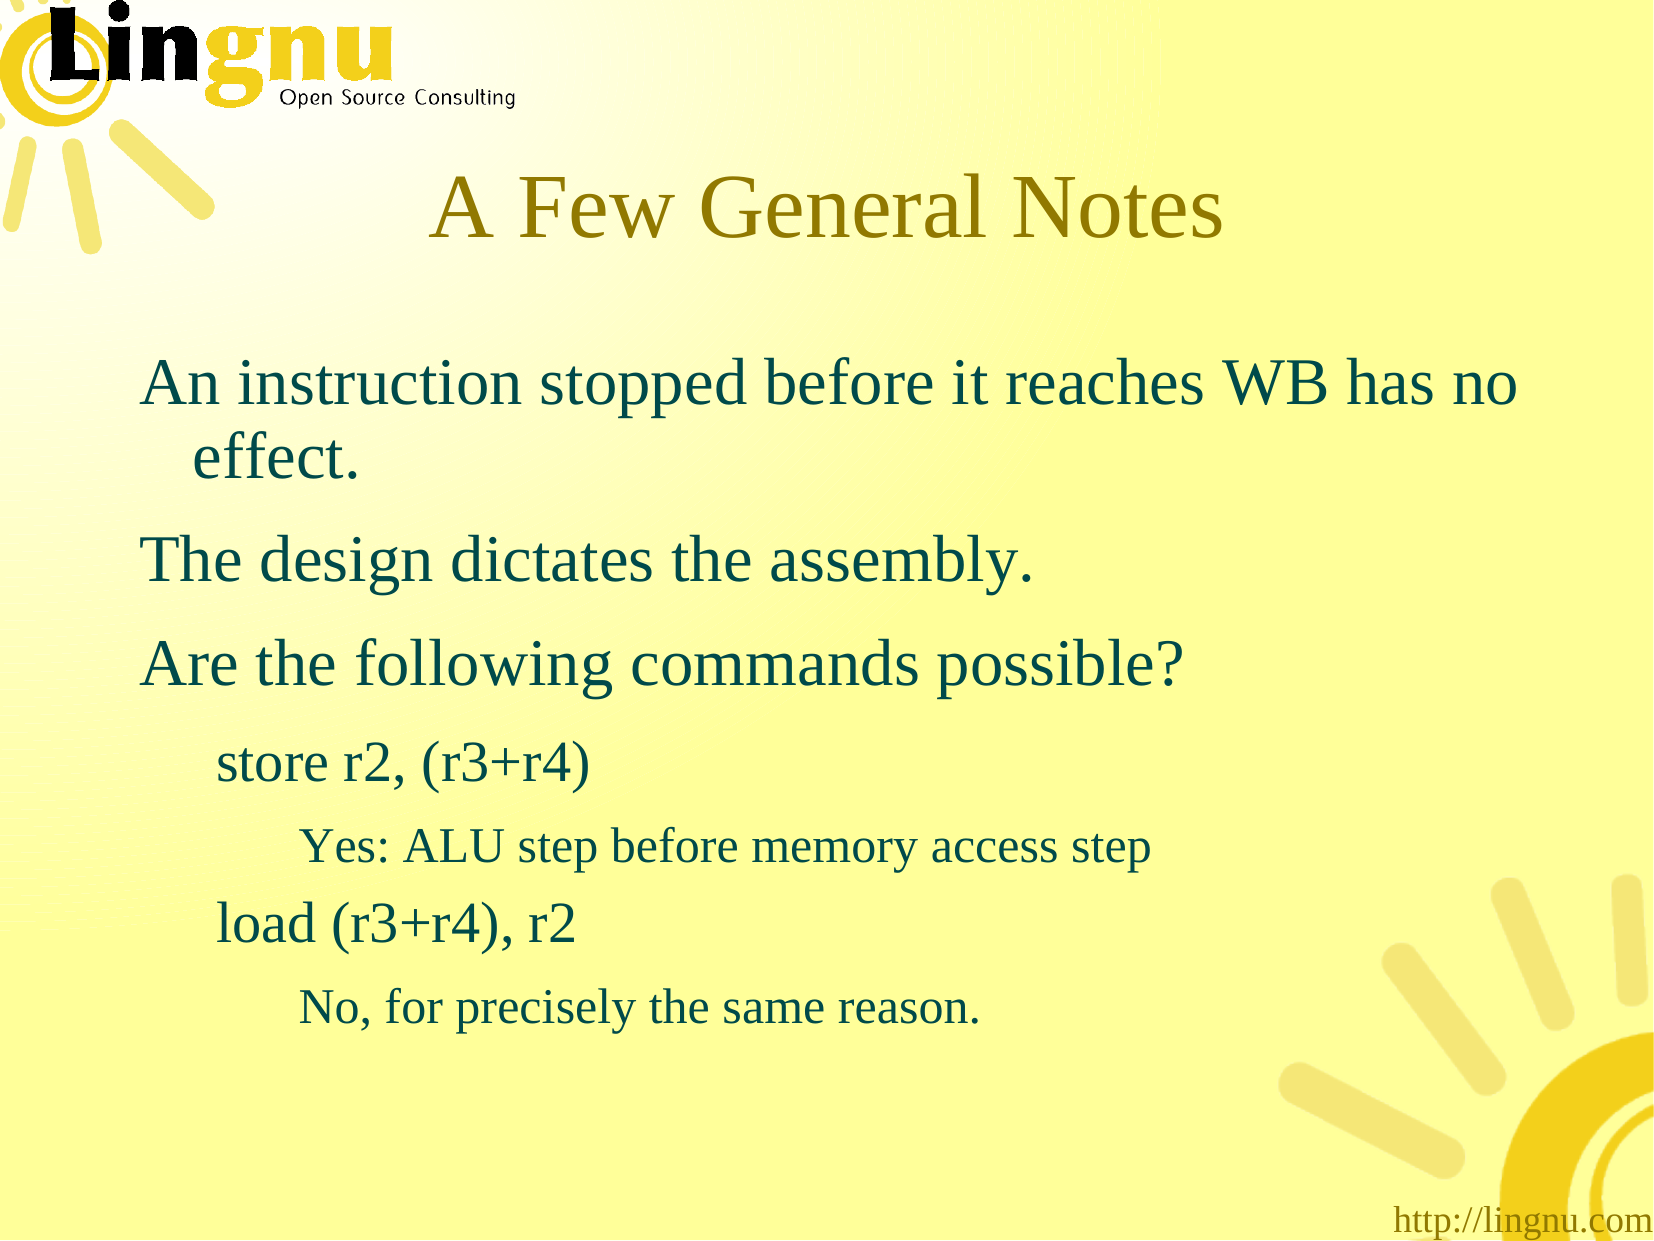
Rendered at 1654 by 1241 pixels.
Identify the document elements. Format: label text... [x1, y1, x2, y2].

picture [1256, 871, 1654, 1241]
picture [0, 0, 516, 256]
list An instruction stopped before it reaches WB has no effect. The design dictates the assembly. Are the following commands possible? store r2, (r3+r4) Yes: ALU step before memory access step load (r3+r4), r2 No, for precisely the same reason. [121, 344, 1534, 1127]
title A Few General Notes [121, 102, 1534, 311]
